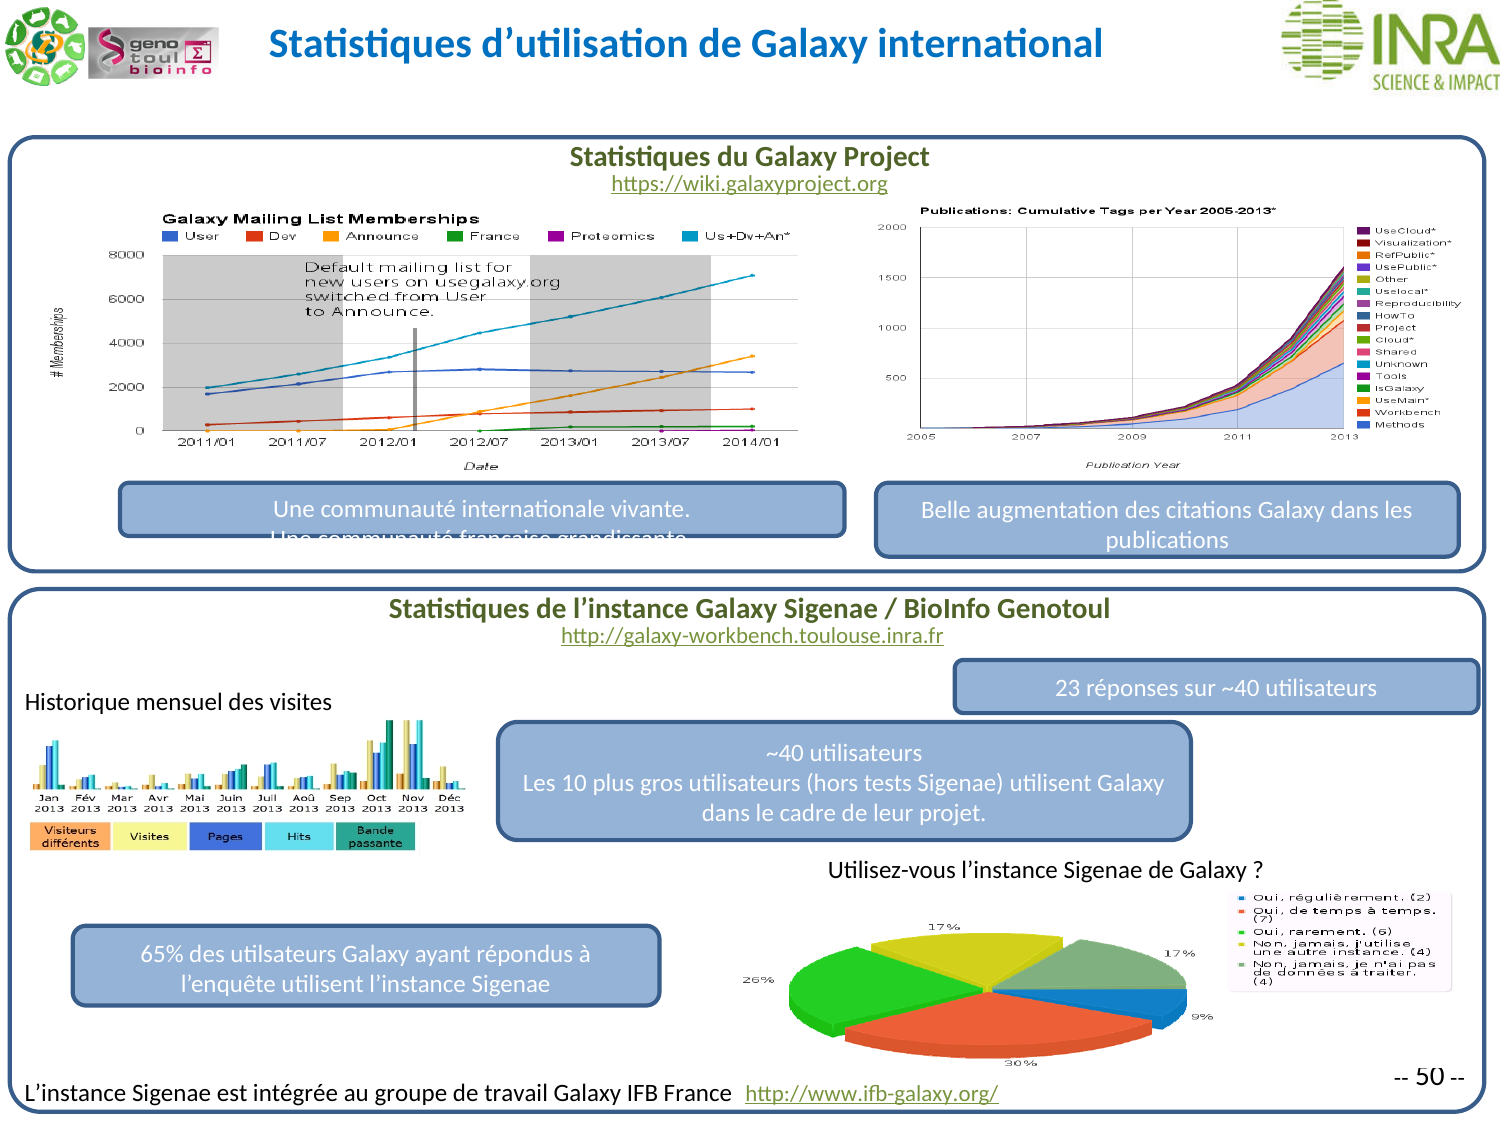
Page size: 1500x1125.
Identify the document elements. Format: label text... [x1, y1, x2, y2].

picture [38, 245, 814, 480]
text_box Statistiques d’utilisation de Galaxy international [253, 19, 1270, 132]
picture [865, 199, 1475, 474]
text_box [9, 669, 1485, 1086]
text_box Historique mensuel des visites [9, 677, 423, 724]
text_box Une communauté internationale vivante. Une communauté française grandissante. [120, 482, 845, 536]
text_box 65% des utilsateurs Galaxy ayant répondus à l’enquête utilisent l’instance Sigenae [72, 925, 660, 1006]
text_box L’instance Sigenae est intégrée au groupe de travail Galaxy IFB France http://www.ifb-galaxy.org/ [10, 1069, 1500, 1114]
text_box ~40 utilisateurs Les 10 plus gros utilisateurs (hors tests Sigenae) utilisent Galaxy dans le cadre de leur projet. [497, 721, 1192, 841]
picture [1281, 0, 1500, 110]
picture [734, 890, 1470, 1068]
text_box Utilisez-vous l’instance Sigenae de Galaxy ? [813, 846, 1393, 892]
text_box Statistiques du Galaxy Project https://wiki.galaxyproject.org [25, 137, 1475, 245]
picture [29, 718, 471, 855]
picture [88, 27, 219, 79]
picture [5, 7, 85, 86]
text_box [9, 139, 1485, 572]
text_box Belle augmentation des citations Galaxy dans les publications [876, 482, 1459, 557]
text_box Statistiques de l’instance Galaxy Sigenae / BioInfo Genotoul http://galaxy-workbench.toulouse.inra.fr [0, 589, 1500, 669]
text_box 23 réponses sur ~40 utilisateurs [954, 669, 1479, 714]
